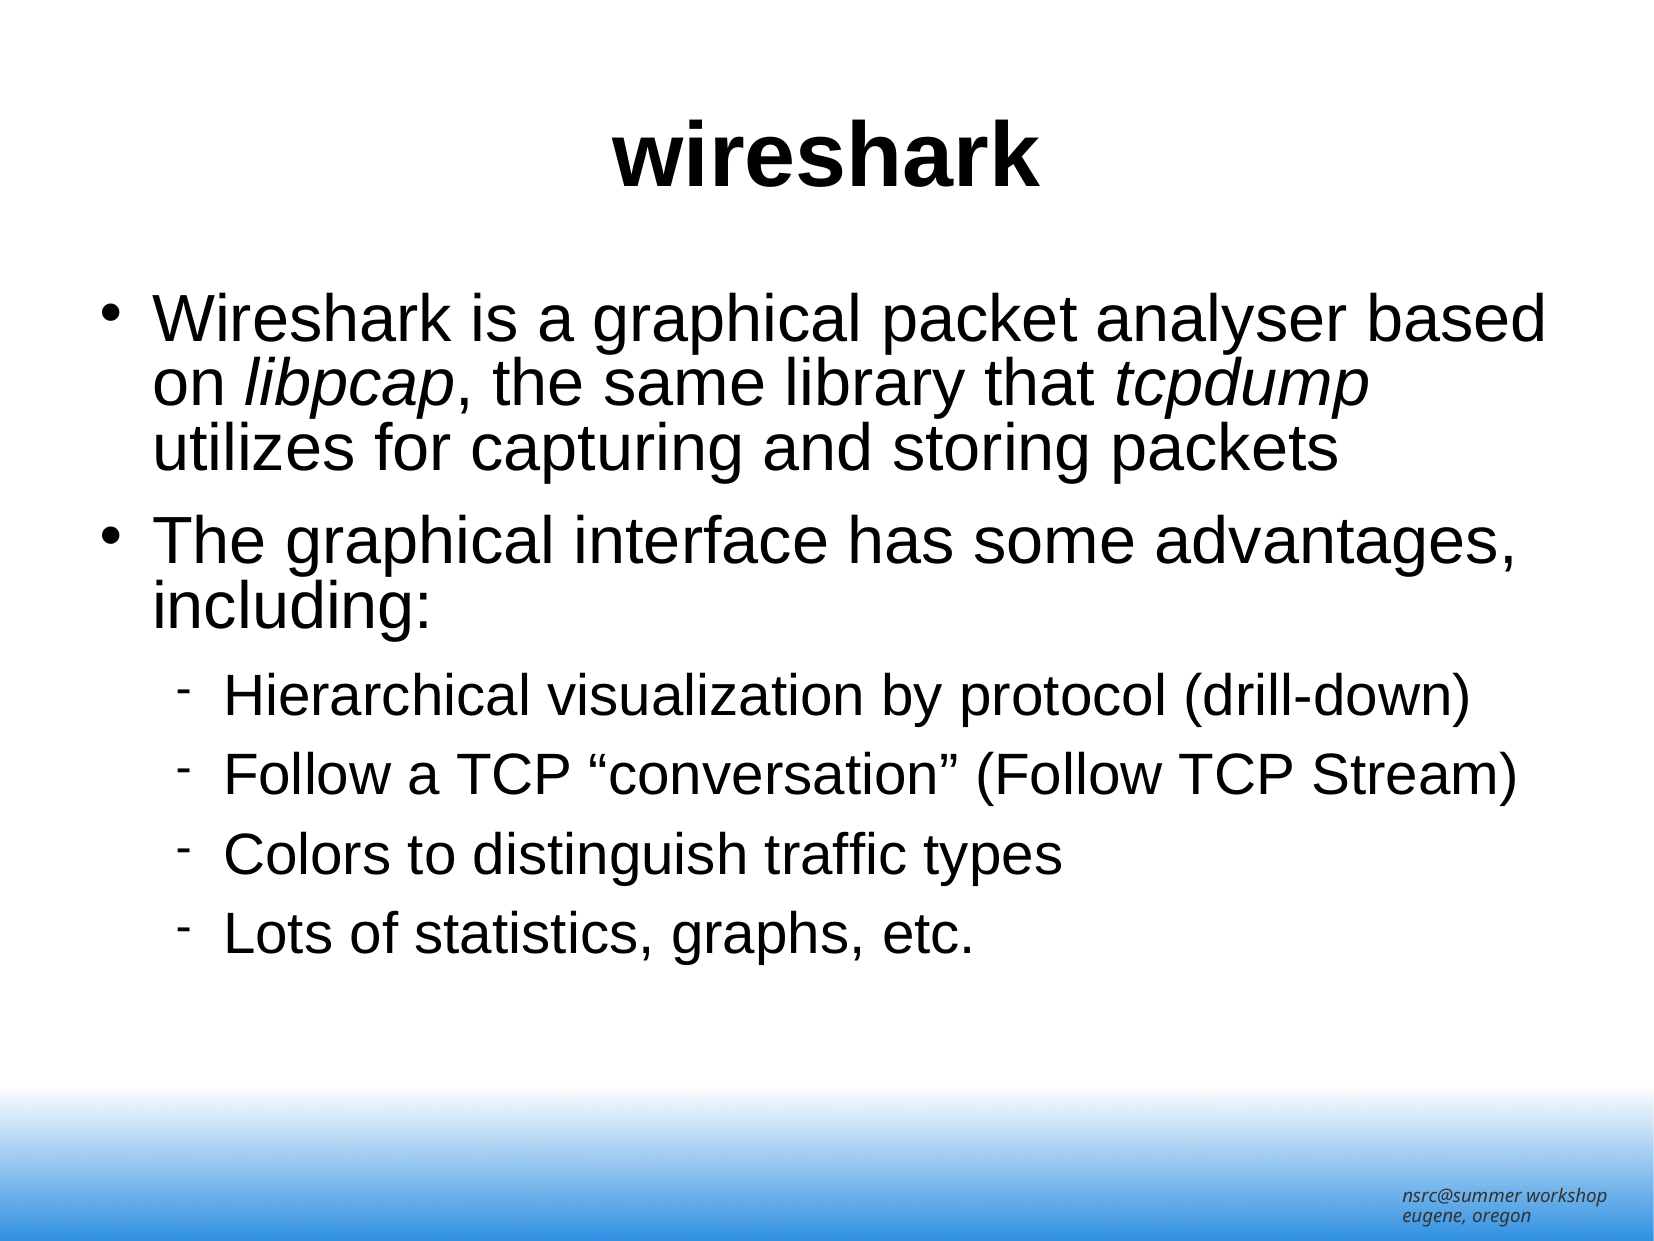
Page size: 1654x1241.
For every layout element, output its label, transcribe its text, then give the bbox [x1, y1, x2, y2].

title wireshark [82, 49, 1571, 257]
picture [0, 1083, 1654, 1241]
list Wireshark is a graphical packet analyser based on libpcap, the same library that tcpdump utilizes for capturing and storing packets The graphical interface has some advantages, including: Hierarchical visualization by protocol (drill-down) Follow a TCP “conversation” (Follow TCP Stream)‏ Colors to distinguish traffic types Lots of statistics, graphs, etc. [82, 290, 1571, 1109]
